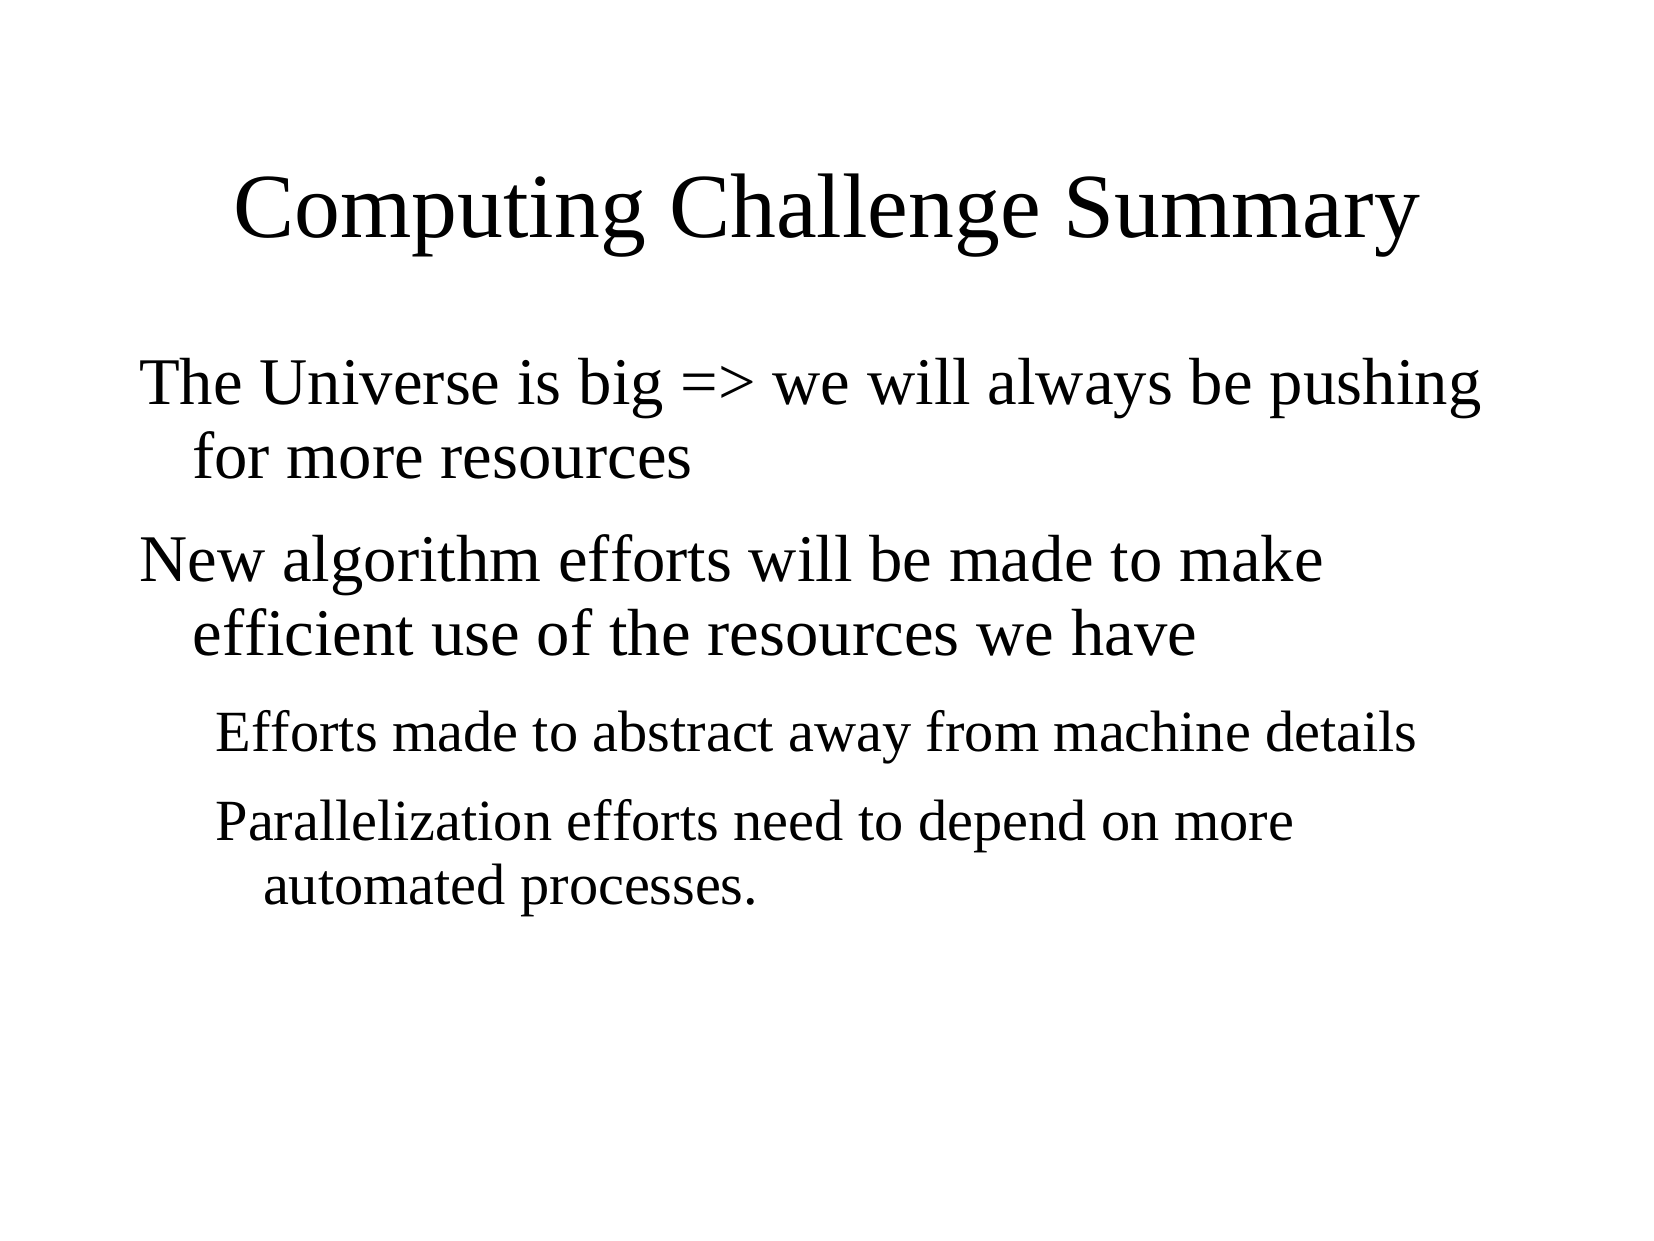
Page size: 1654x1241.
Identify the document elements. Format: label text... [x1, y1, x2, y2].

title Computing Challenge Summary [121, 102, 1534, 310]
list The Universe is big => we will always be pushing for more resources New algorithm efforts will be made to make efficient use of the resources we have Efforts made to abstract away from machine details Parallelization efforts need to depend on more automated processes. [121, 344, 1534, 1126]
